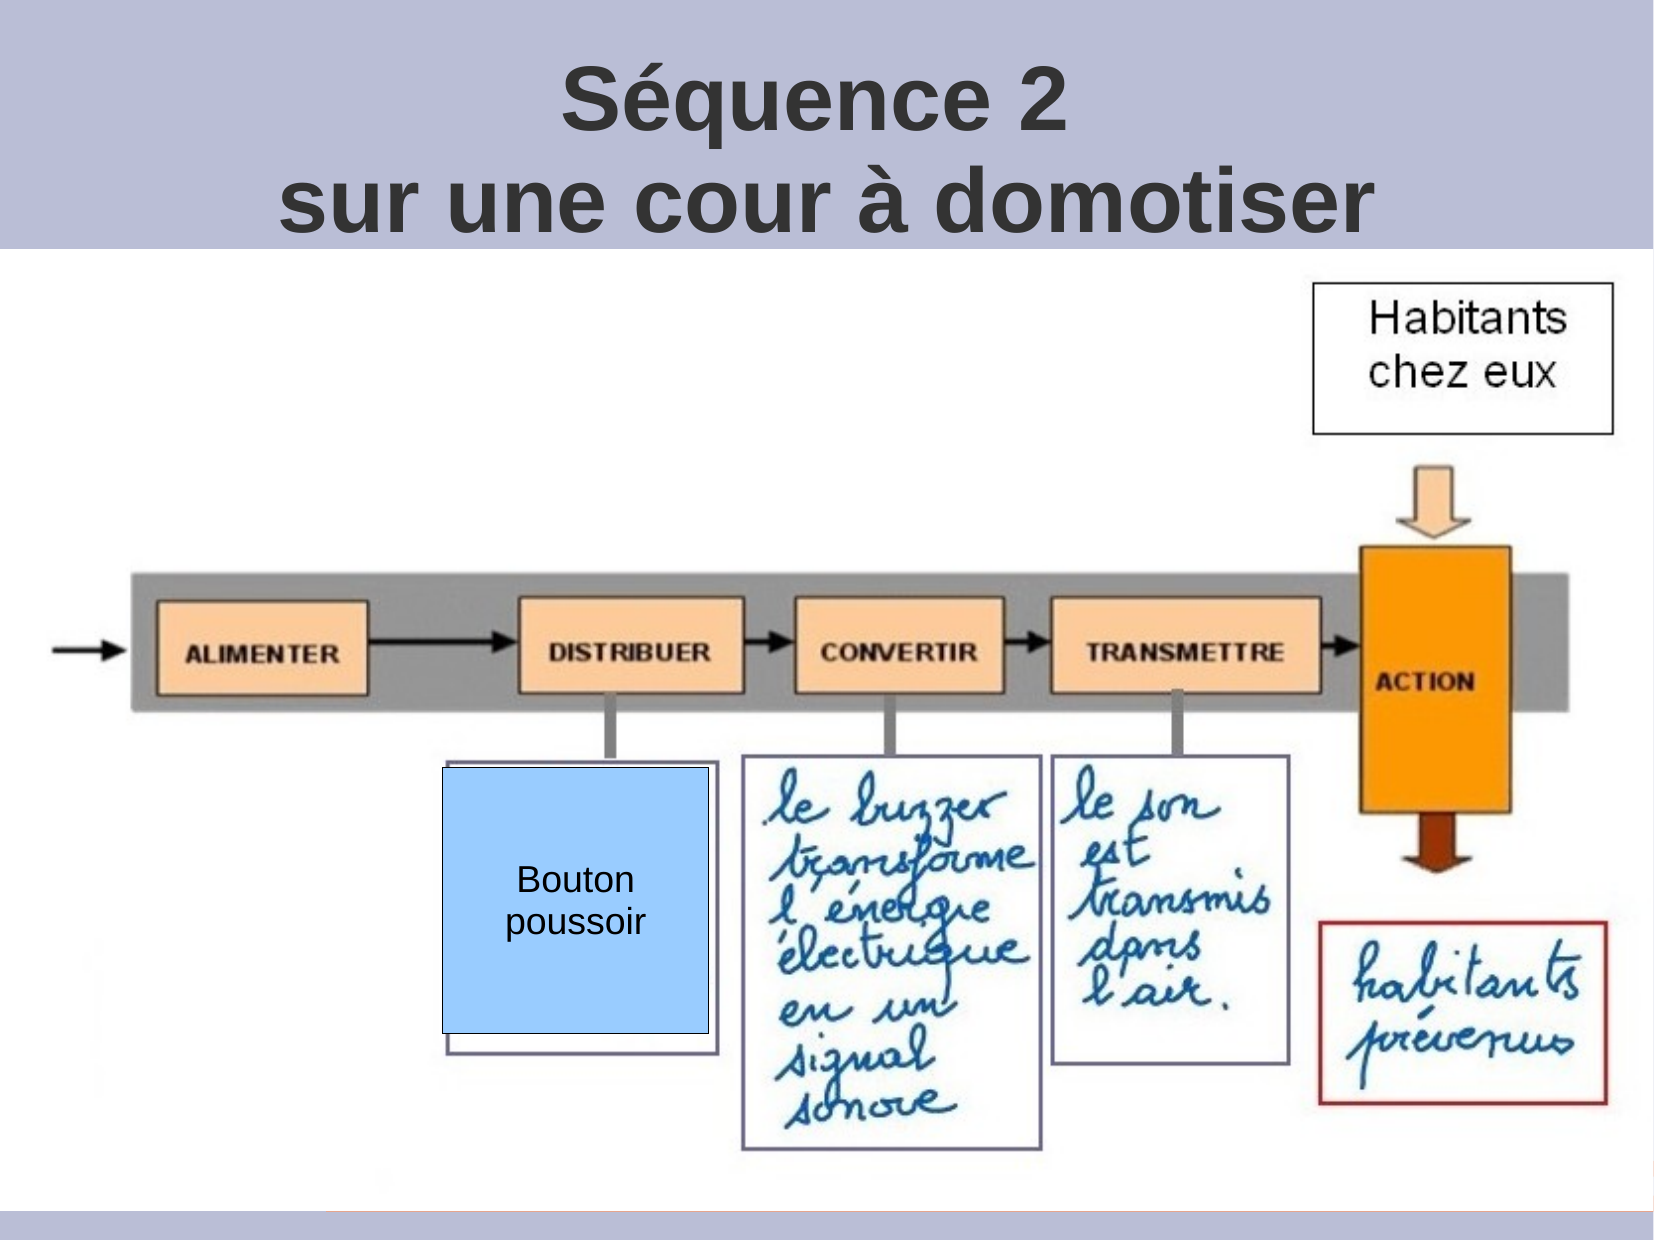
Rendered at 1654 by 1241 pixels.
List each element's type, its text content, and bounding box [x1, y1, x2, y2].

title Séquence 2 sur une cour à domotiser [121, 46, 1534, 249]
text_box Bouton poussoir [442, 767, 709, 1034]
picture [0, 249, 1654, 1211]
